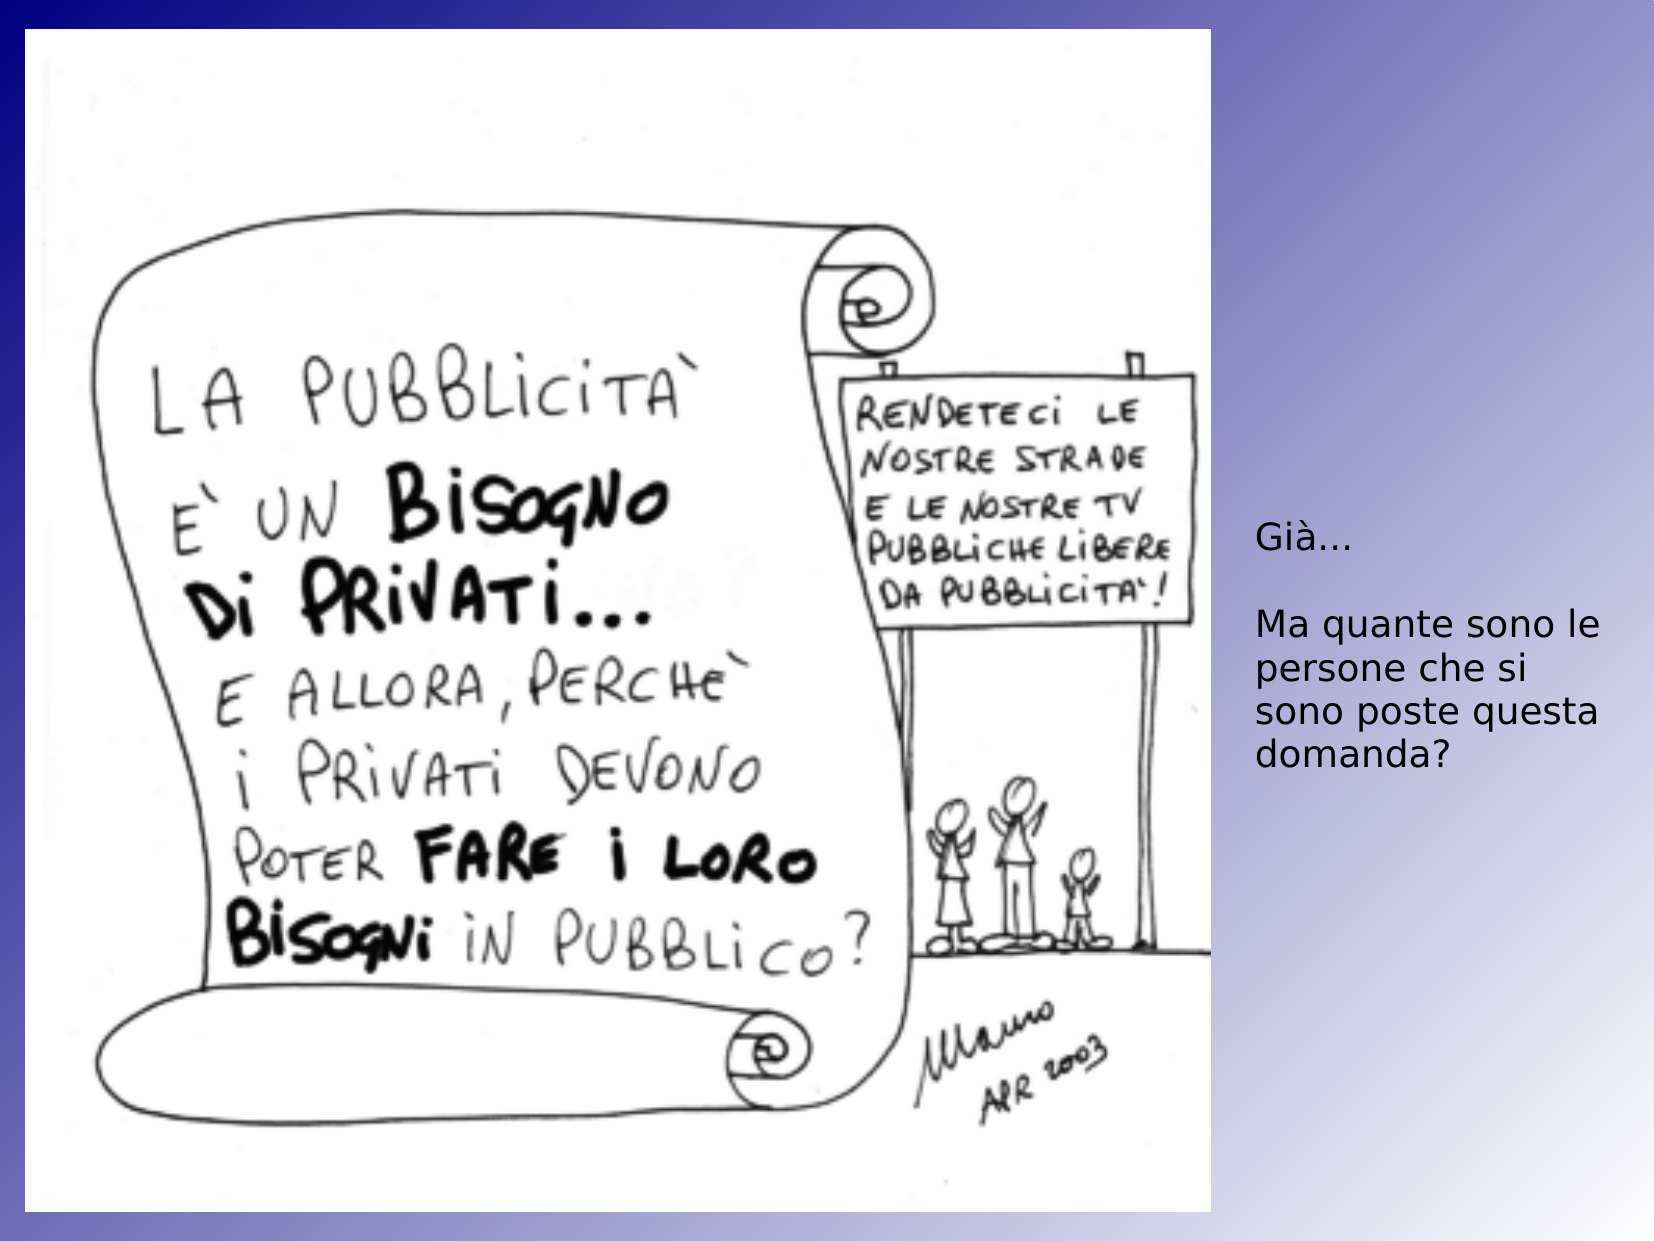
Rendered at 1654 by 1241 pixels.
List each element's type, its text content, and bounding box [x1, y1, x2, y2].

text_box Già... Ma quante sono le persone che si sono poste questa domanda? [1240, 29, 1625, 1211]
picture [25, 29, 1211, 1212]
